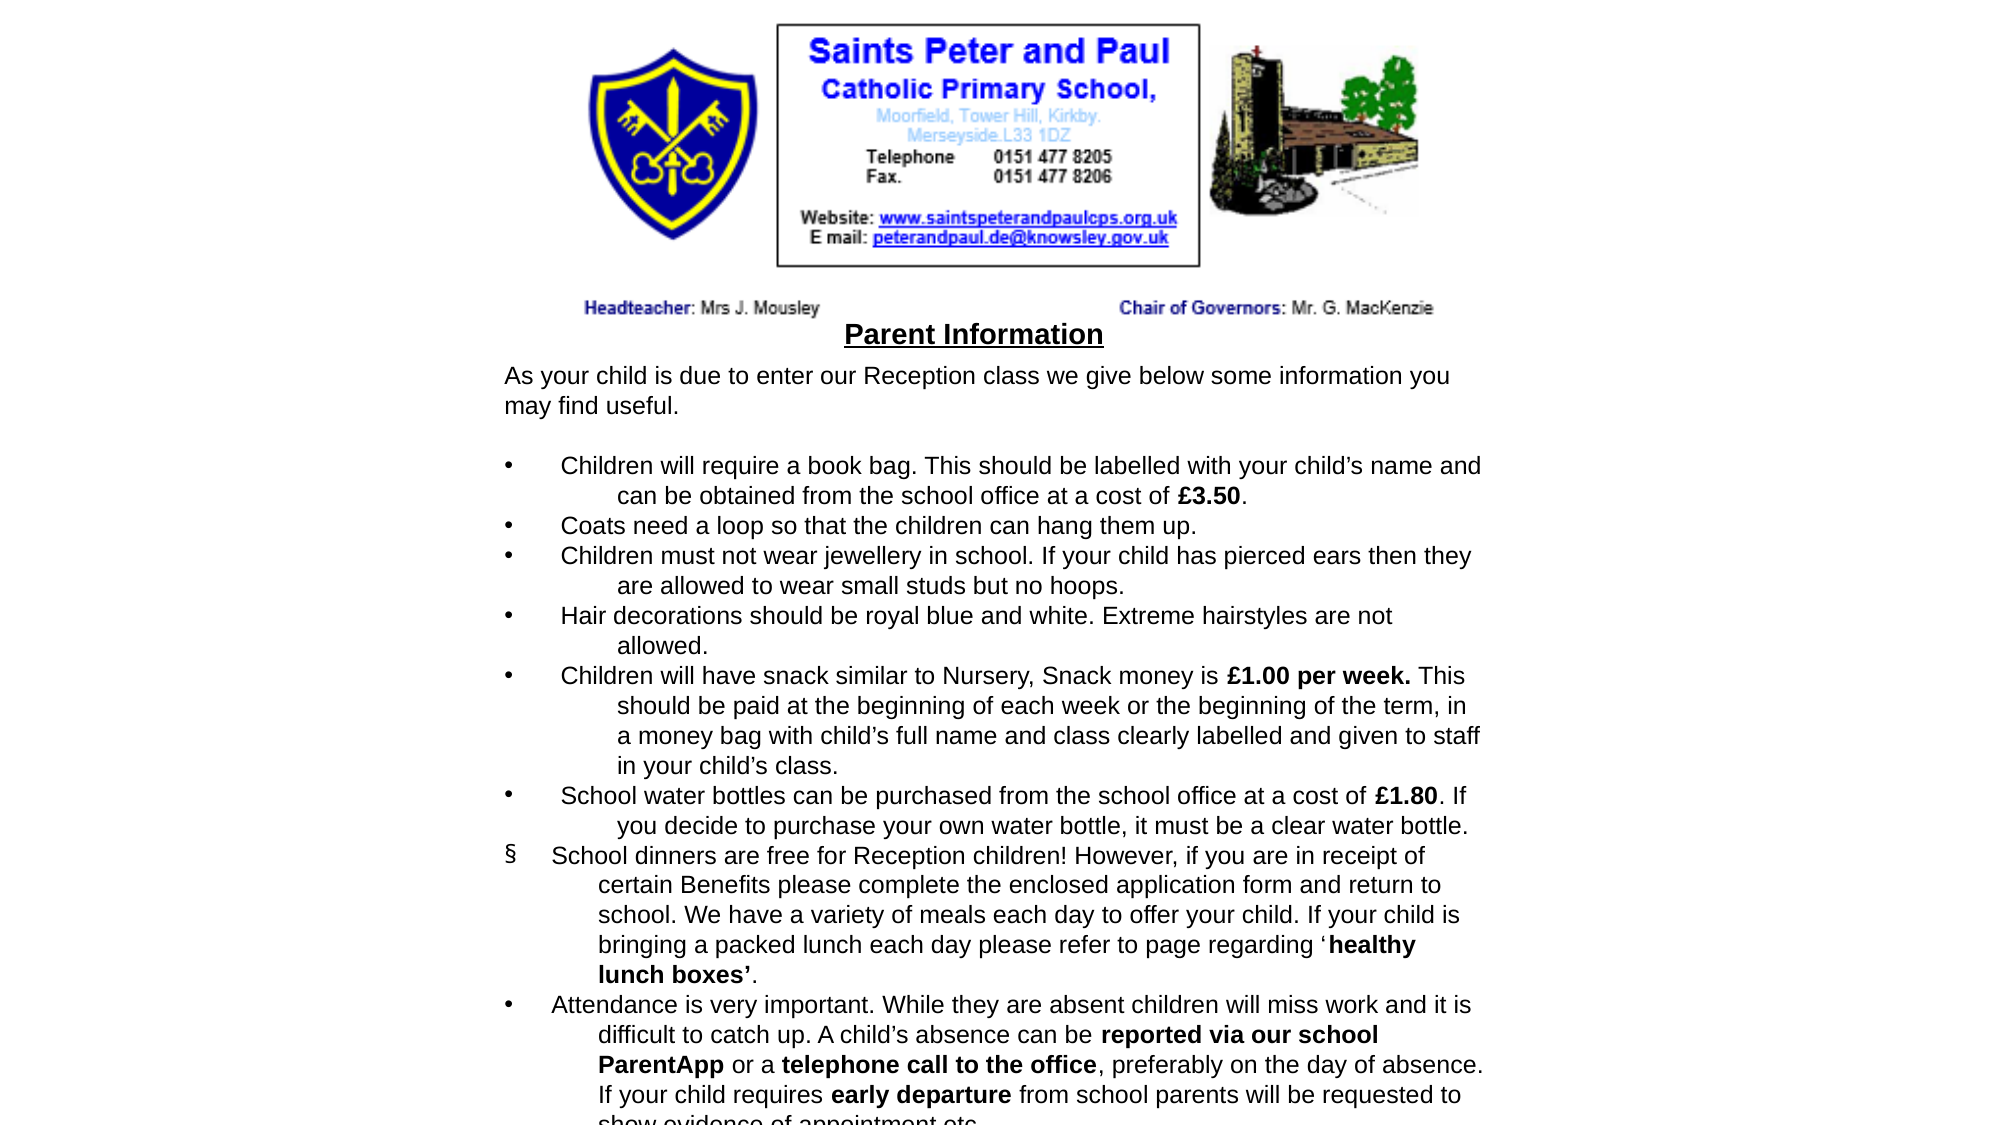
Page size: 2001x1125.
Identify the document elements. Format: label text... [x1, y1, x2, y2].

text_box Parent Information [829, 308, 1120, 358]
text_box As your child is due to enter our Reception class we give below some information you may find useful. Children will require a book bag. This should be labelled with your child’s name and can be obtained from the school office at a cost of £3.50. Coats need a loop so that the children can hang them up. Children must not wear jewellery in school. If your child has pierced ears then they are allowed to wear small studs but no hoops. Hair decorations should be royal blue and white. Extreme hairstyles are not allowed. Children will have snack similar to Nursery, Snack money is £1.00 per week. This should be paid at the beginning of each week or the beginning of the term, in a money bag with child’s full name and class clearly labelled and given to staff in your child’s class. School water bottles can be purchased from the school office at a cost of £1.80. If you decide to purchase your own water bottle, it must be a clear water bottle. School dinners are free for Reception children! However, if you are in receipt of certain Benefits please complete the enclosed application form and return to school. We have a variety of meals each day to offer your child. If your child is bringing a packed lunch each day please refer to page regarding ‘healthy lunch boxes’. Attendance is very important. While they are absent children will miss work and it is difficult to catch up. A child’s absence can be reported via our school ParentApp or a telephone call to the office, preferably on the day of absence. If your child requires early departure from school parents will be requested to show evidence of appointment etc. [489, 352, 1505, 1125]
picture [551, 0, 1457, 334]
